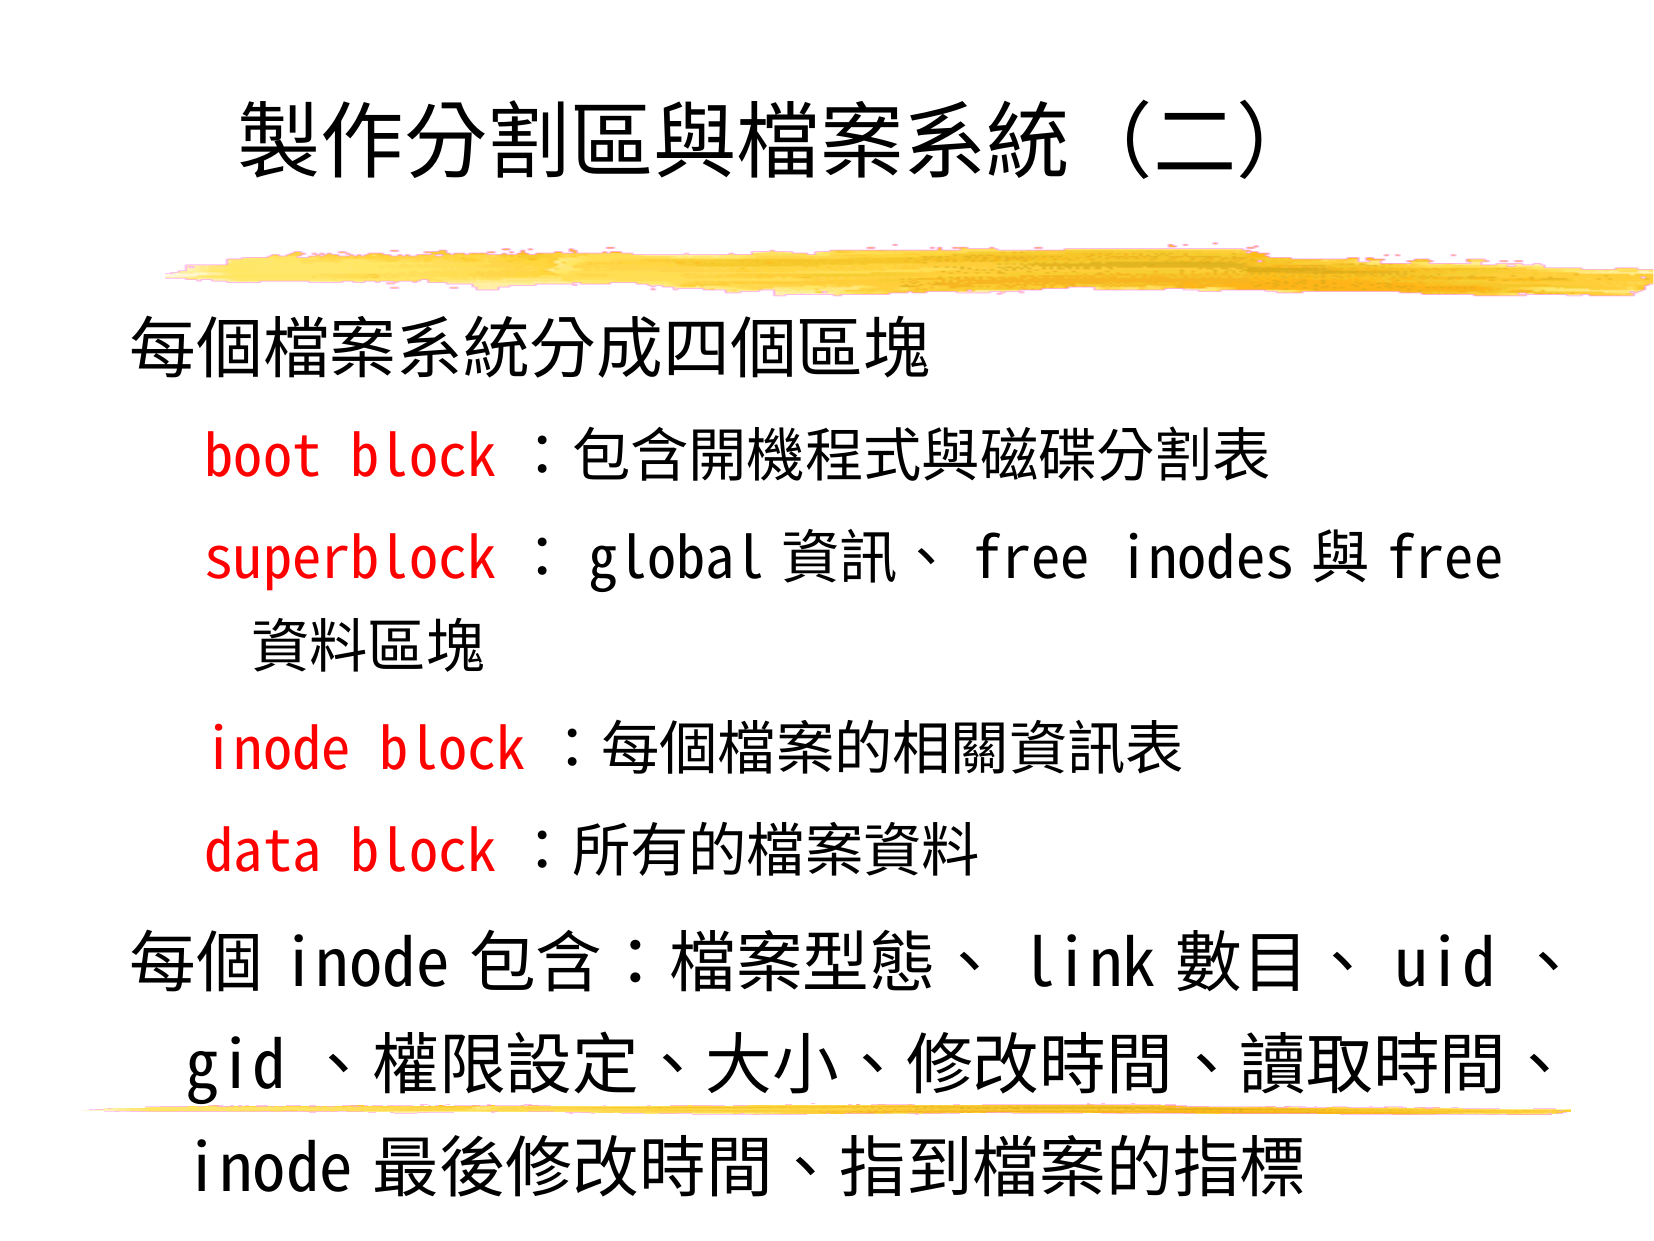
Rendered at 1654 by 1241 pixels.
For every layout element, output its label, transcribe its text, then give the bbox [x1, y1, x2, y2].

picture [165, 237, 1654, 308]
picture [82, 1102, 1571, 1117]
list 每個檔案系統分成四個區塊 boot block：包含開機程式與磁碟分割表 superblock：global資訊、free inodes與free資料區塊 inode block：每個檔案的相關資訊表 data block：所有的檔案資料 每個inode包含：檔案型態、link數目、uid、gid、權限設定、大小、修改時間、讀取時間、inode最後修改時間、指到檔案的指標 檔名與inode number放在目錄檔案中，不在此處 [129, 289, 1536, 1034]
title 製作分割區與檔案系統（二） [76, 28, 1482, 236]
